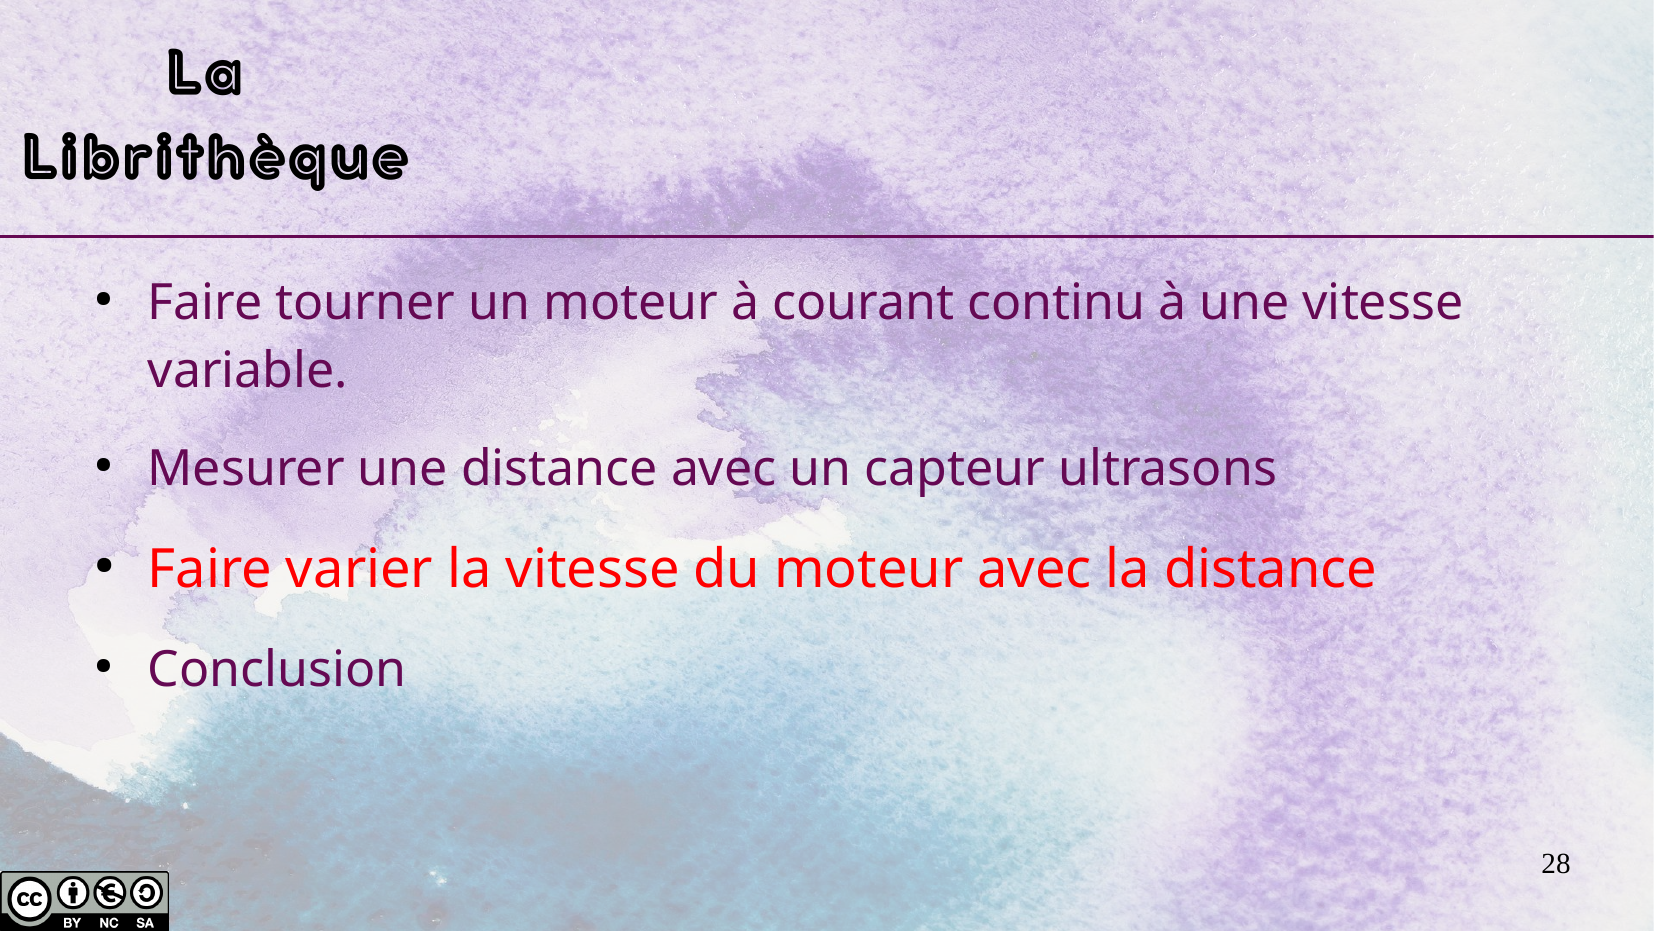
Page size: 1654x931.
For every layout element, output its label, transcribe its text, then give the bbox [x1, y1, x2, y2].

picture [4, 46, 431, 193]
list Faire tourner un moteur à courant continu à une vitesse variable. Mesurer une distance avec un capteur ultrasons Faire varier la vitesse du moteur avec la distance Conclusion [76, 265, 1565, 827]
picture [0, 871, 169, 931]
